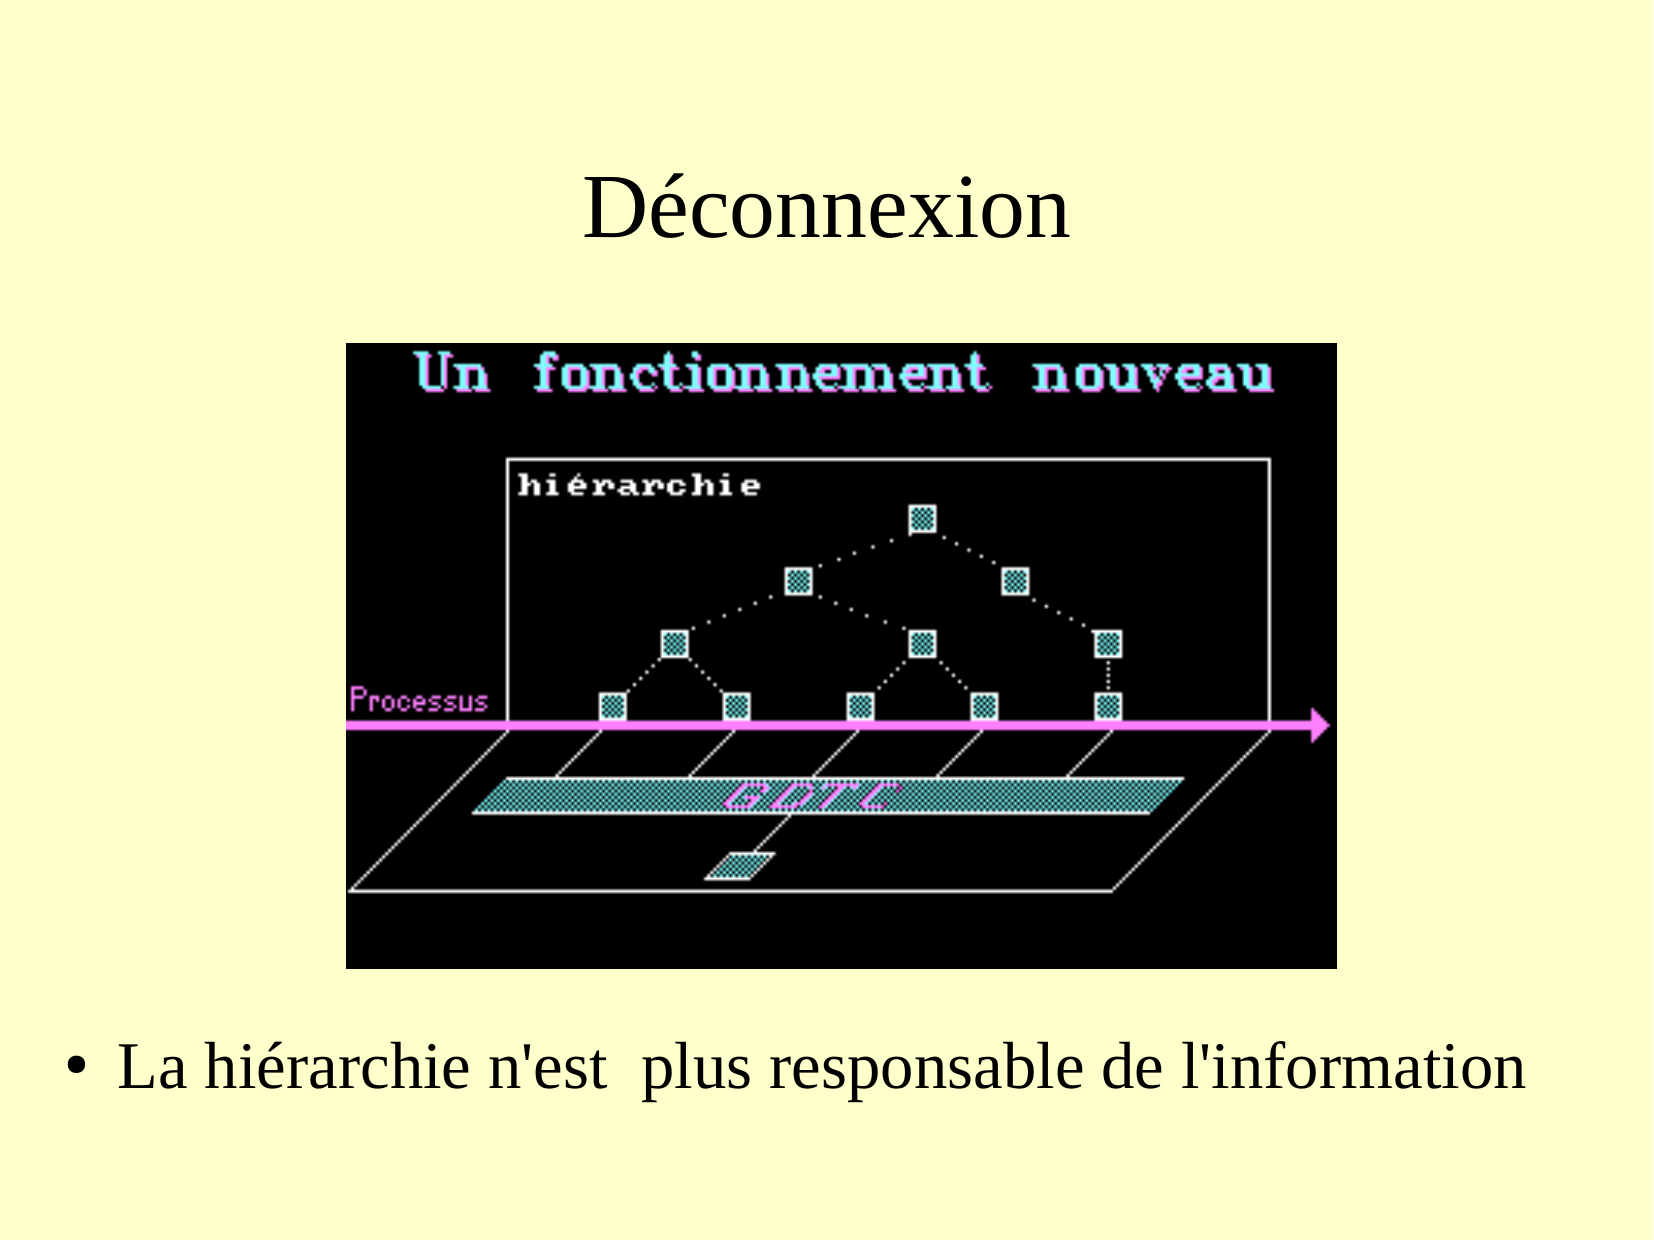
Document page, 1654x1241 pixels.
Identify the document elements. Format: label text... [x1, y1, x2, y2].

list La hiérarchie n'est plus responsable de l'information [46, 1029, 1577, 1197]
title Déconnexion [121, 102, 1534, 311]
picture [346, 343, 1337, 969]
